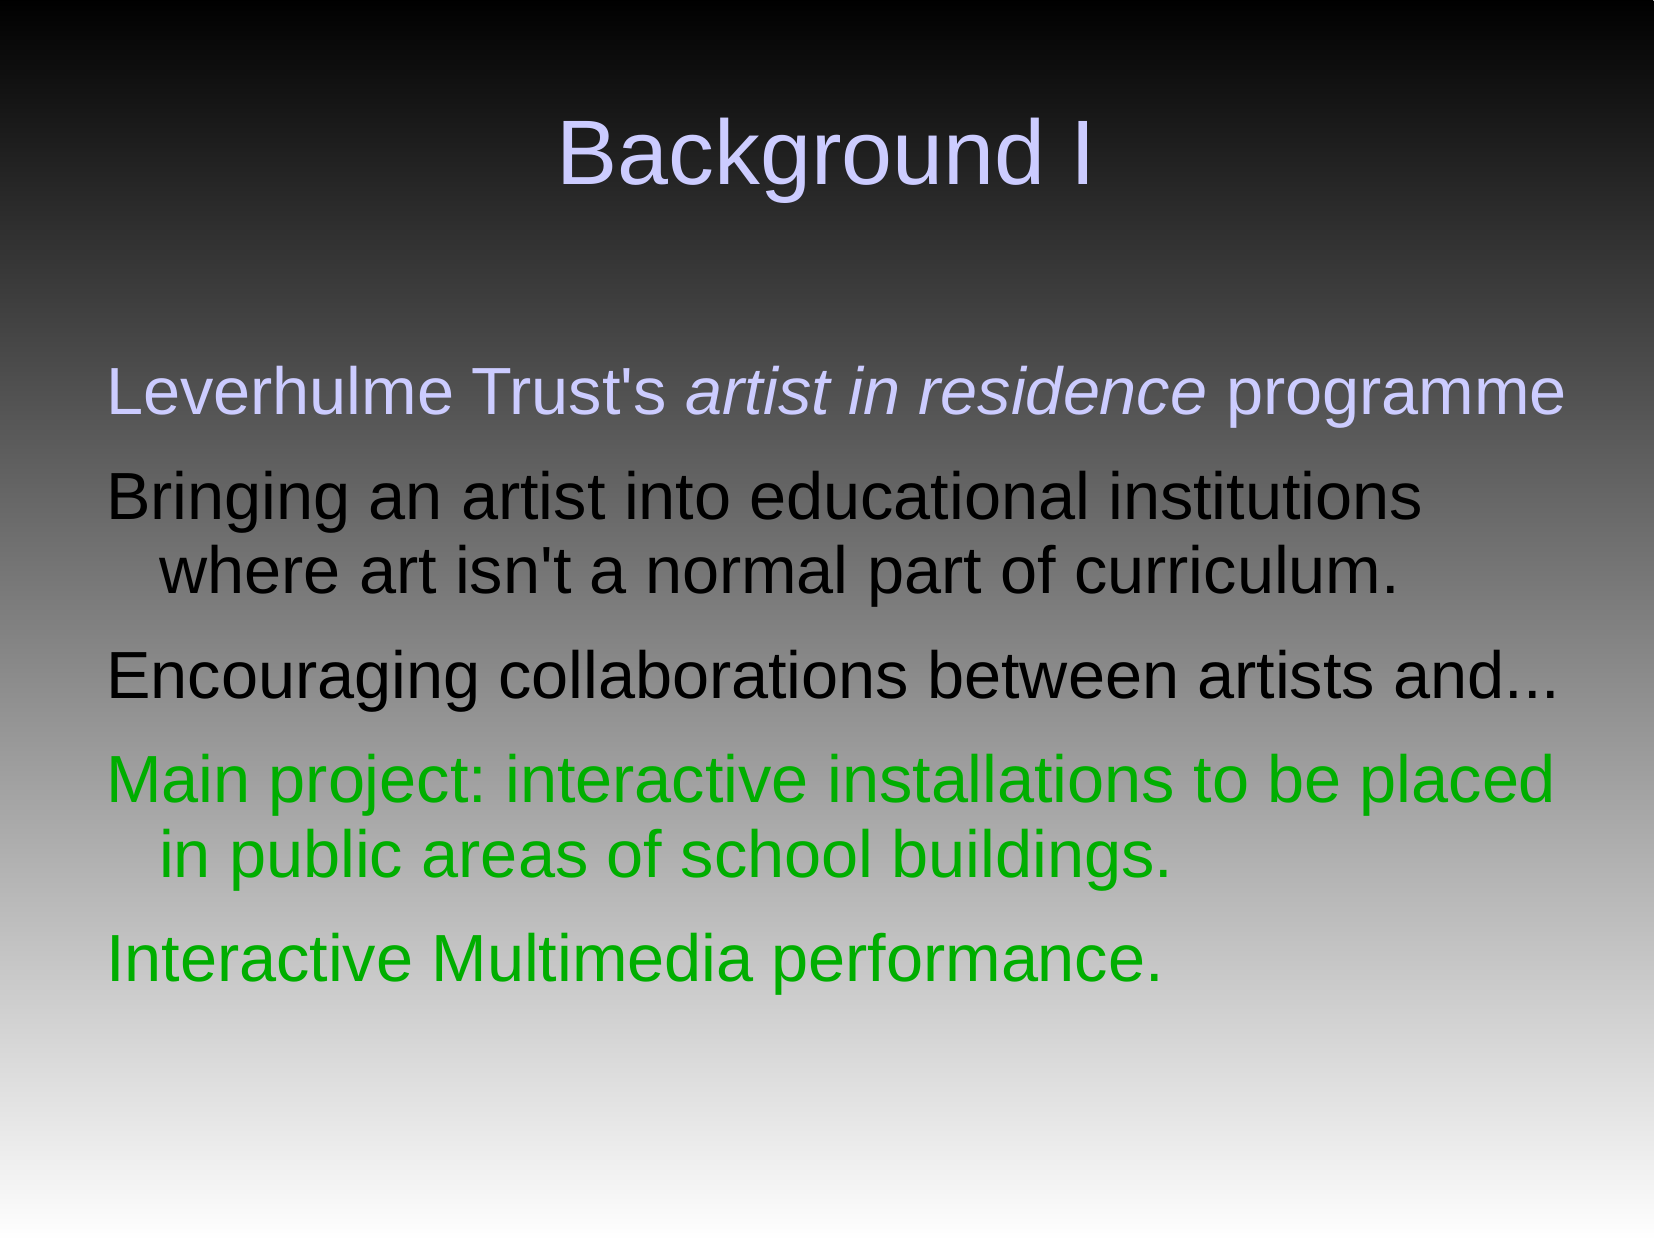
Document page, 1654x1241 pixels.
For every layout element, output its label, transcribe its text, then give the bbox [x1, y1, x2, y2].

title Background I [82, 49, 1571, 257]
list Leverhulme Trust's artist in residence programme Bringing an artist into educational institutions where art isn't a normal part of curriculum. Encouraging collaborations between artists and... Main project: interactive installations to be placed in public areas of school buildings. Interactive Multimedia performance. [88, 354, 1577, 1159]
